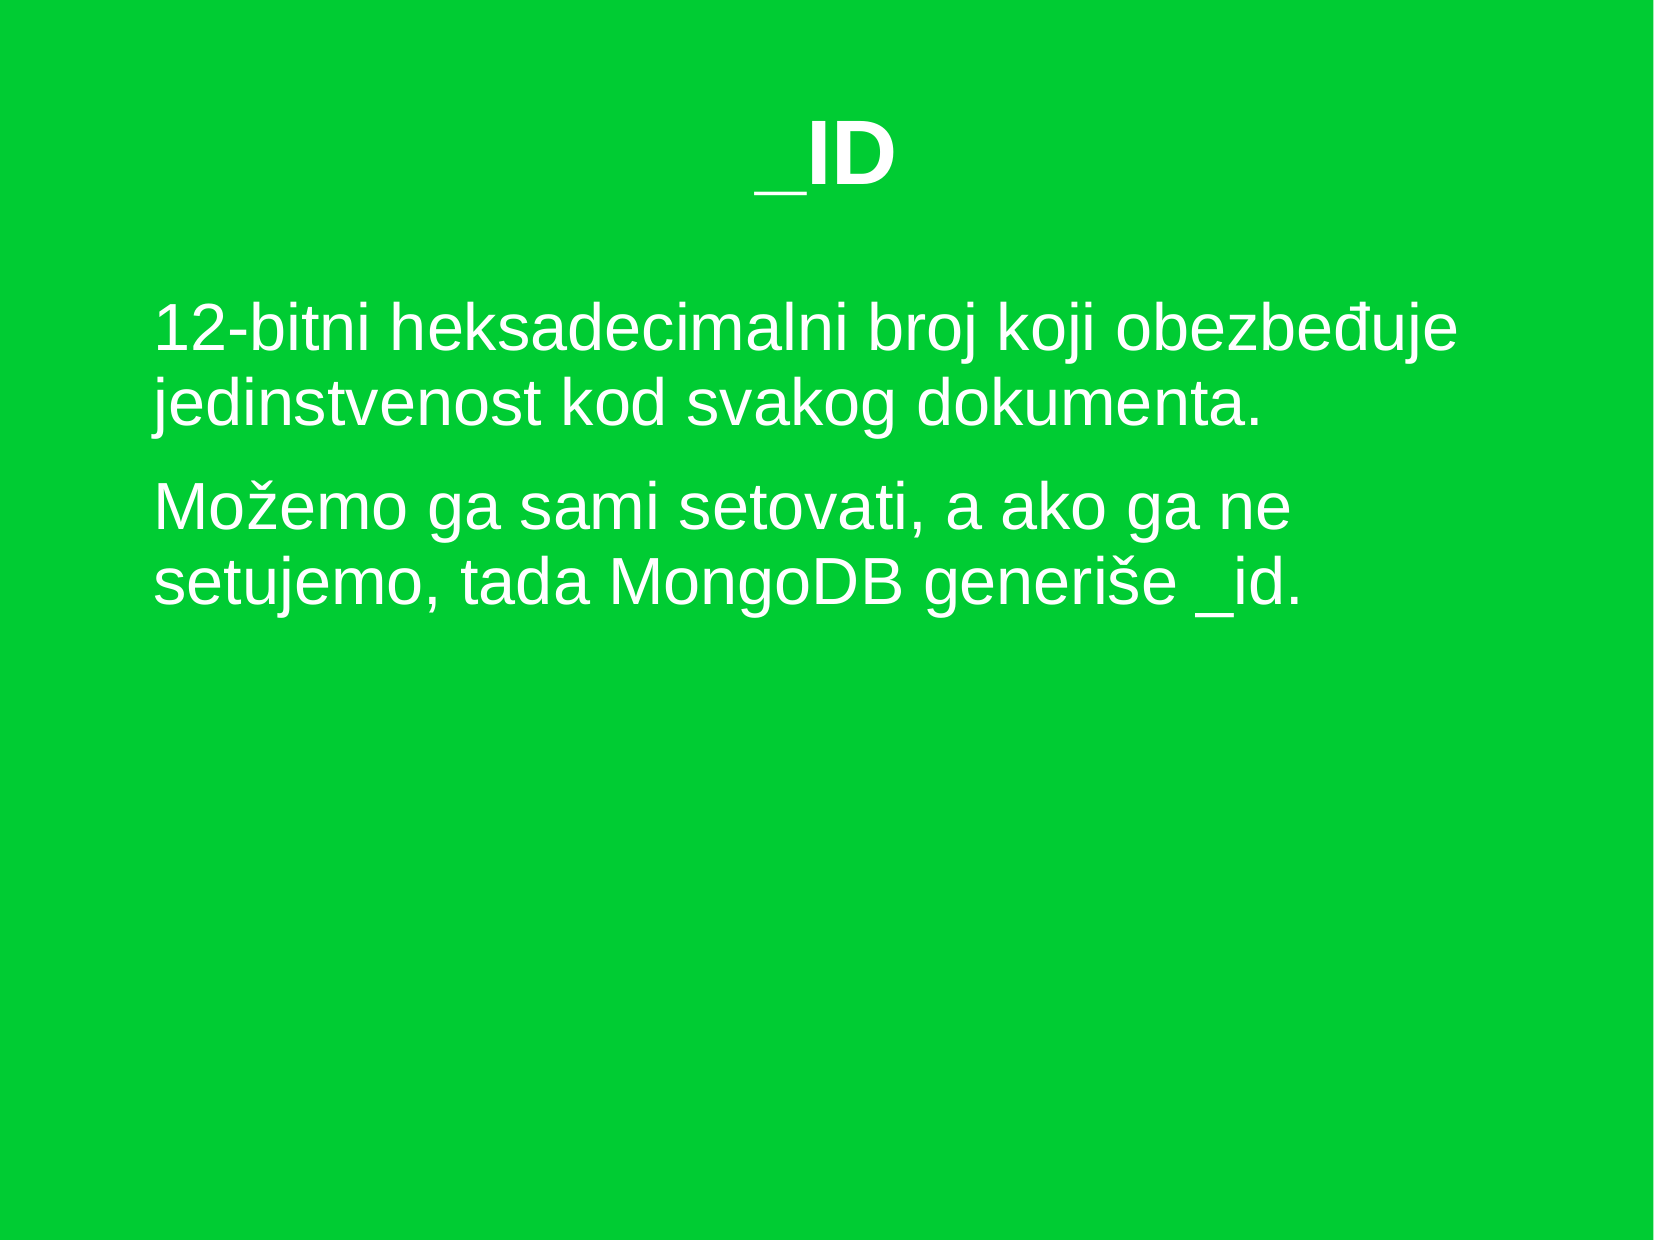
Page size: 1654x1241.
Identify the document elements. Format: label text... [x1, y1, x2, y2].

list 12-bitni heksadecimalni broj koji obezbeđuje jedinstvenost kod svakog dokumenta. Možemo ga sami setovati, a ako ga ne setujemo, tada MongoDB generiše _id. [82, 290, 1571, 1010]
title _ID [82, 49, 1571, 257]
